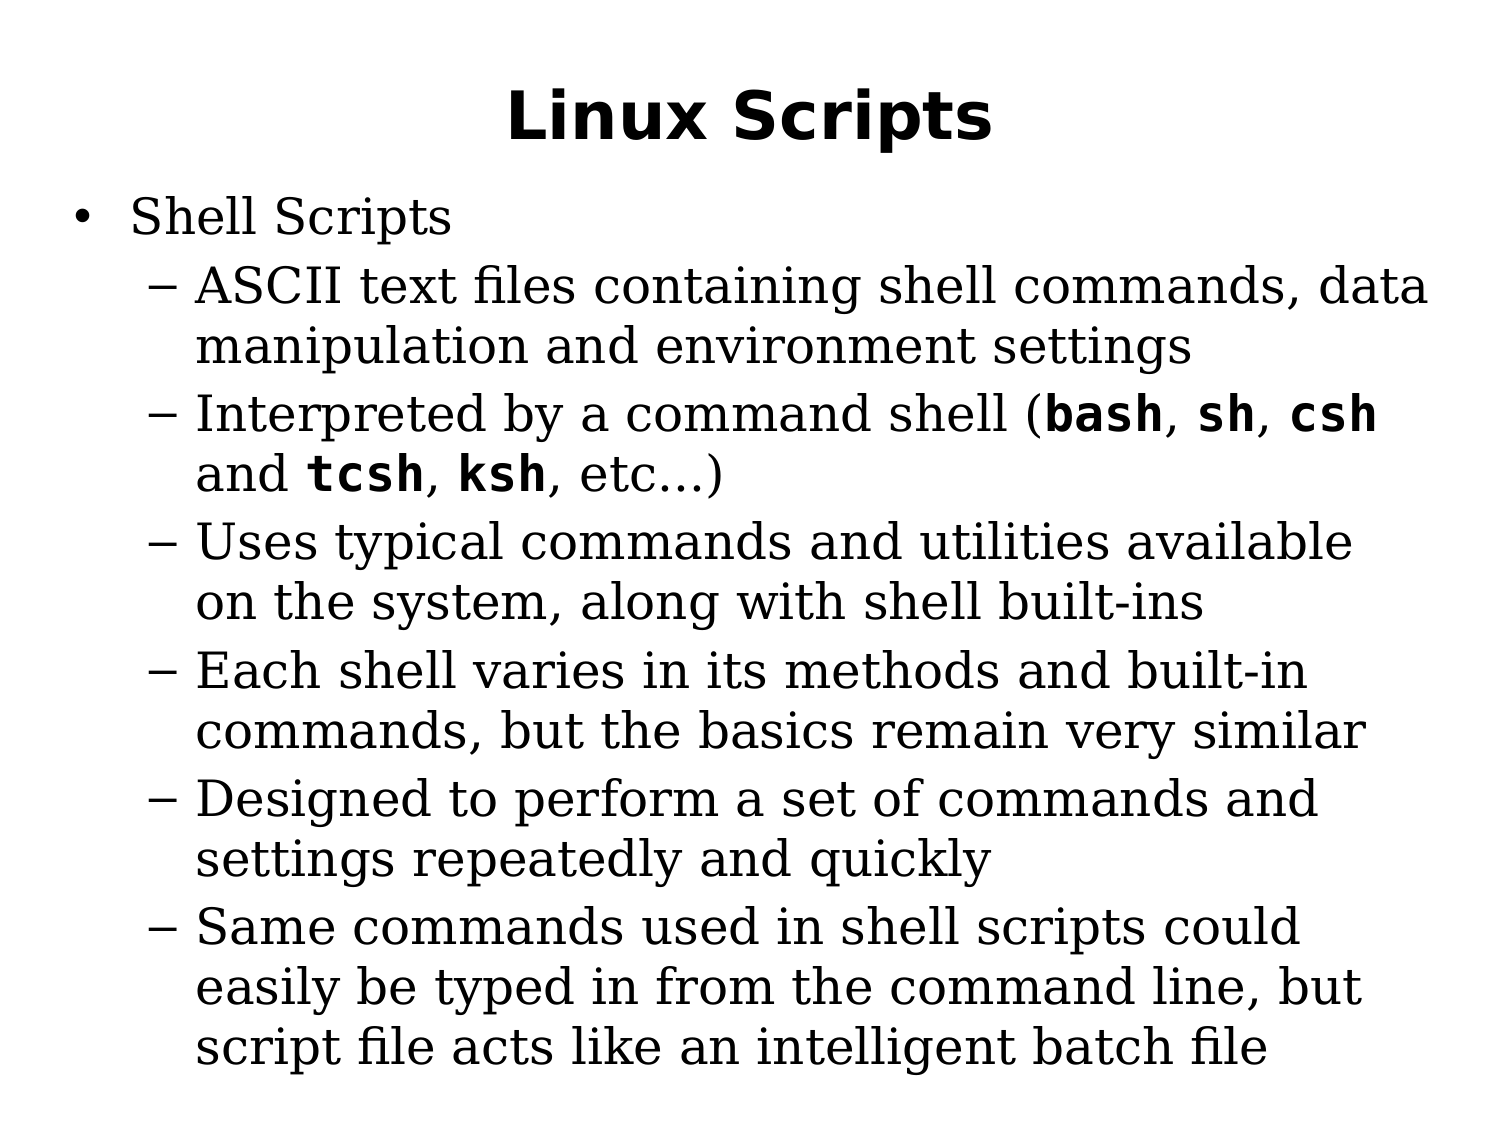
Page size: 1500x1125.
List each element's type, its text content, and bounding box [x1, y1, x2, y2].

list Shell Scripts ASCII text files containing shell commands, data manipulation and environment settings Interpreted by a command shell (bash, sh, csh and tcsh, ksh, etc...) Uses typical commands and utilities available on the system, along with shell built-ins Each shell varies in its methods and built-in commands, but the basics remain very similar Designed to perform a set of commands and settings repeatedly and quickly Same commands used in shell scripts could easily be typed in from the command line, but script file acts like an intelligent batch file [59, 177, 1447, 1083]
title Linux Scripts [112, 59, 1388, 166]
